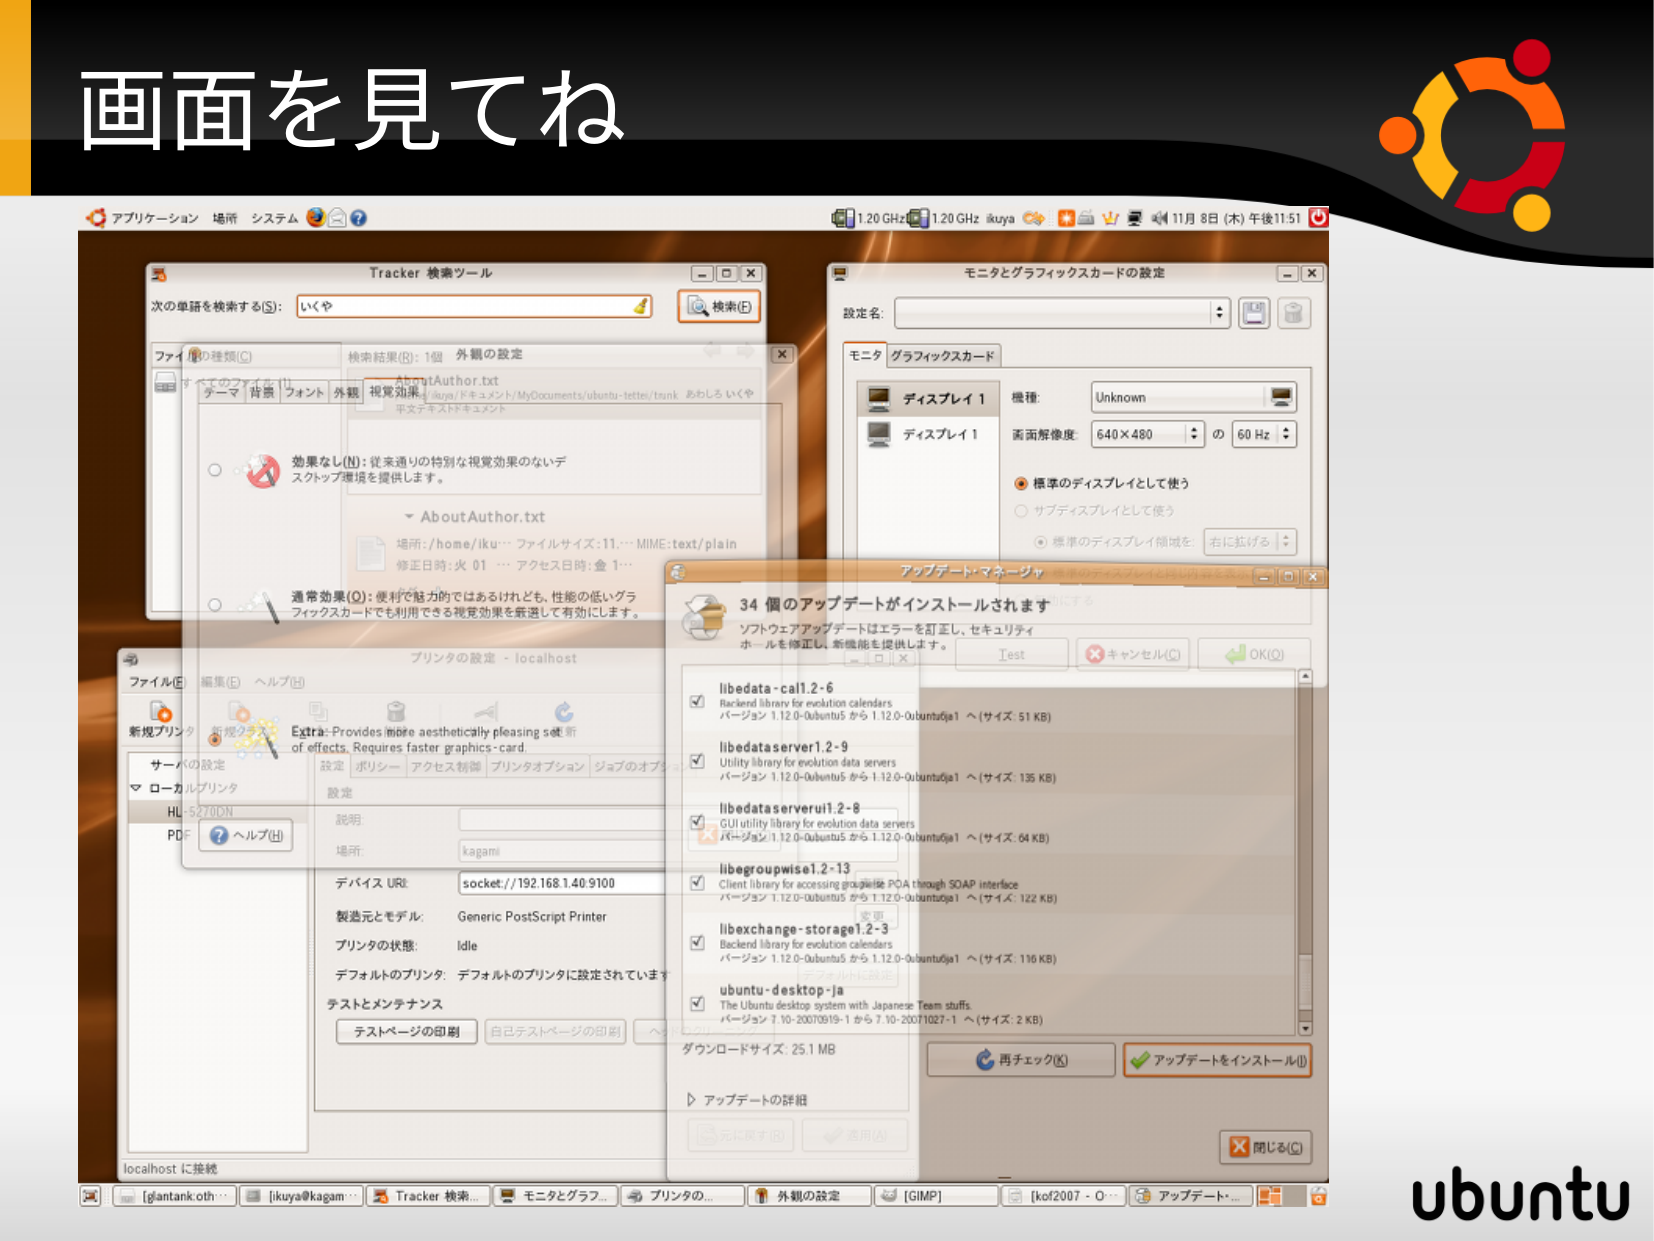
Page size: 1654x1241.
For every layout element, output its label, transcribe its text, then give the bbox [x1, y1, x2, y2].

title 画面を見てね [76, 0, 1565, 208]
picture [0, 0, 1654, 1241]
